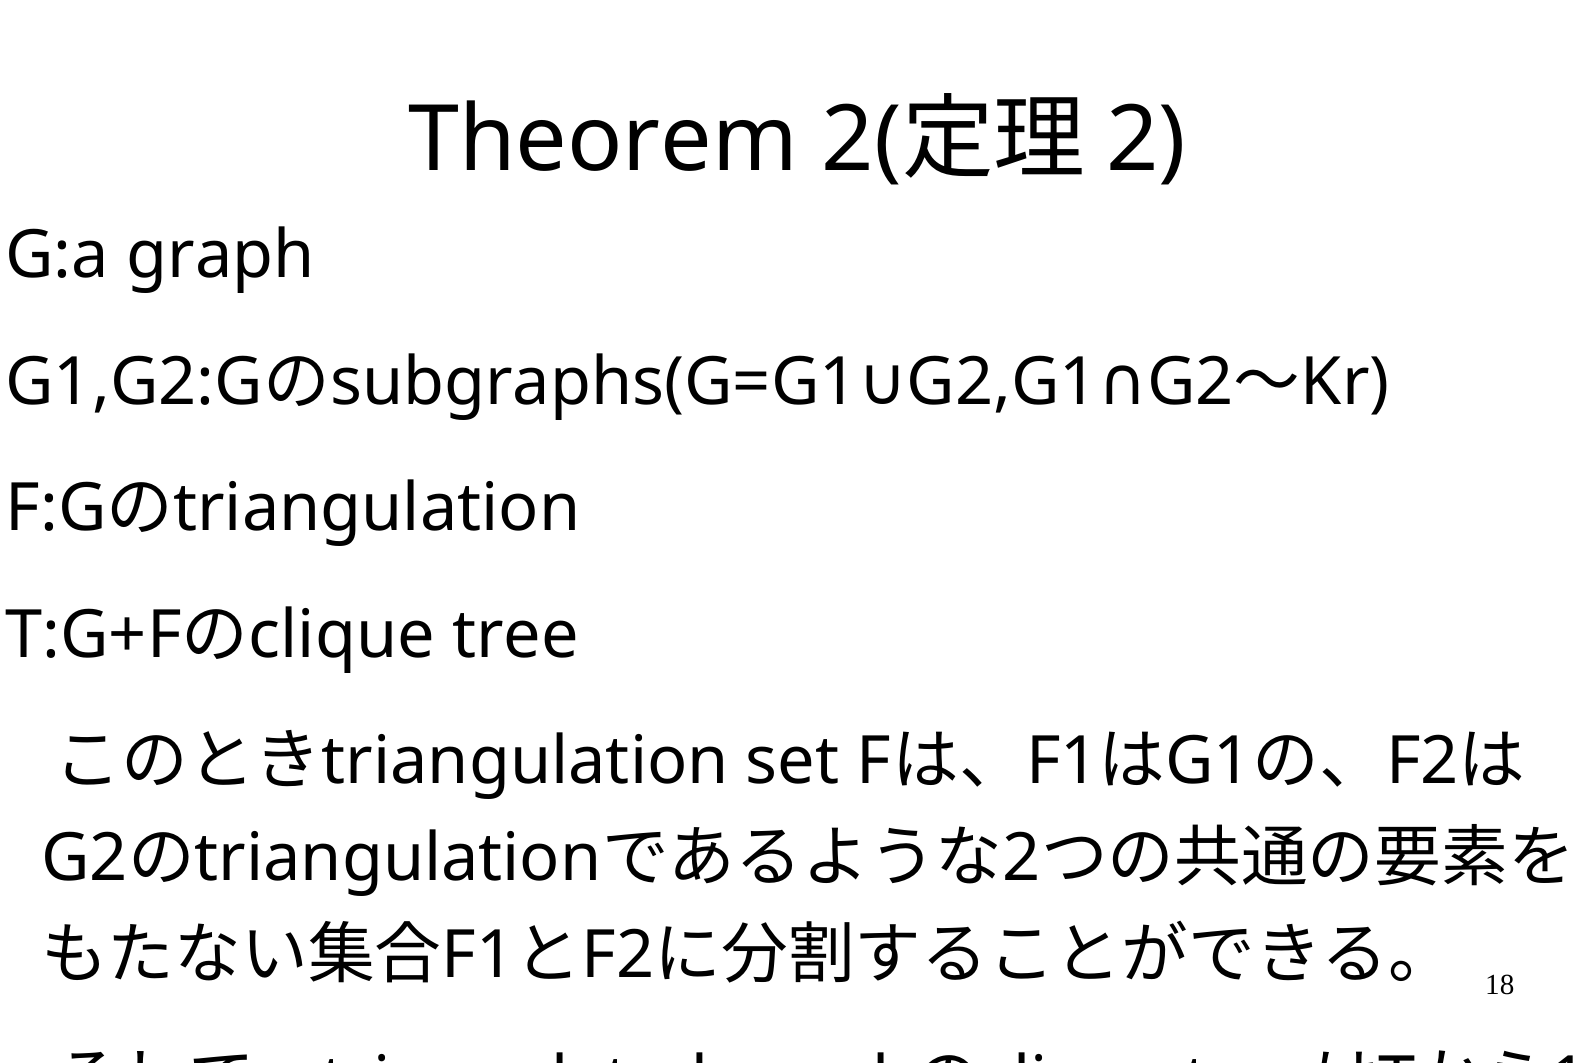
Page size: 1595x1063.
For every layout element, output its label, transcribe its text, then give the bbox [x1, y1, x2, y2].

title Theorem 2(定理 2) [79, 42, 1515, 206]
list G:a graph G1,G2:Gのsubgraphs(G=G1∪G2,G1∩G2～Kr) F:Gのtriangulation T:G+Fのclique tree このときtriangulation set Fは、F1はG1の、F2はG2のtriangulationであるような2つの共通の要素をもたない集合F1とF2に分割することができる。 そして、triangulated graphのclique treeはTから1本のedgeを取ることによって得ることができる。 [0, 206, 1595, 1004]
